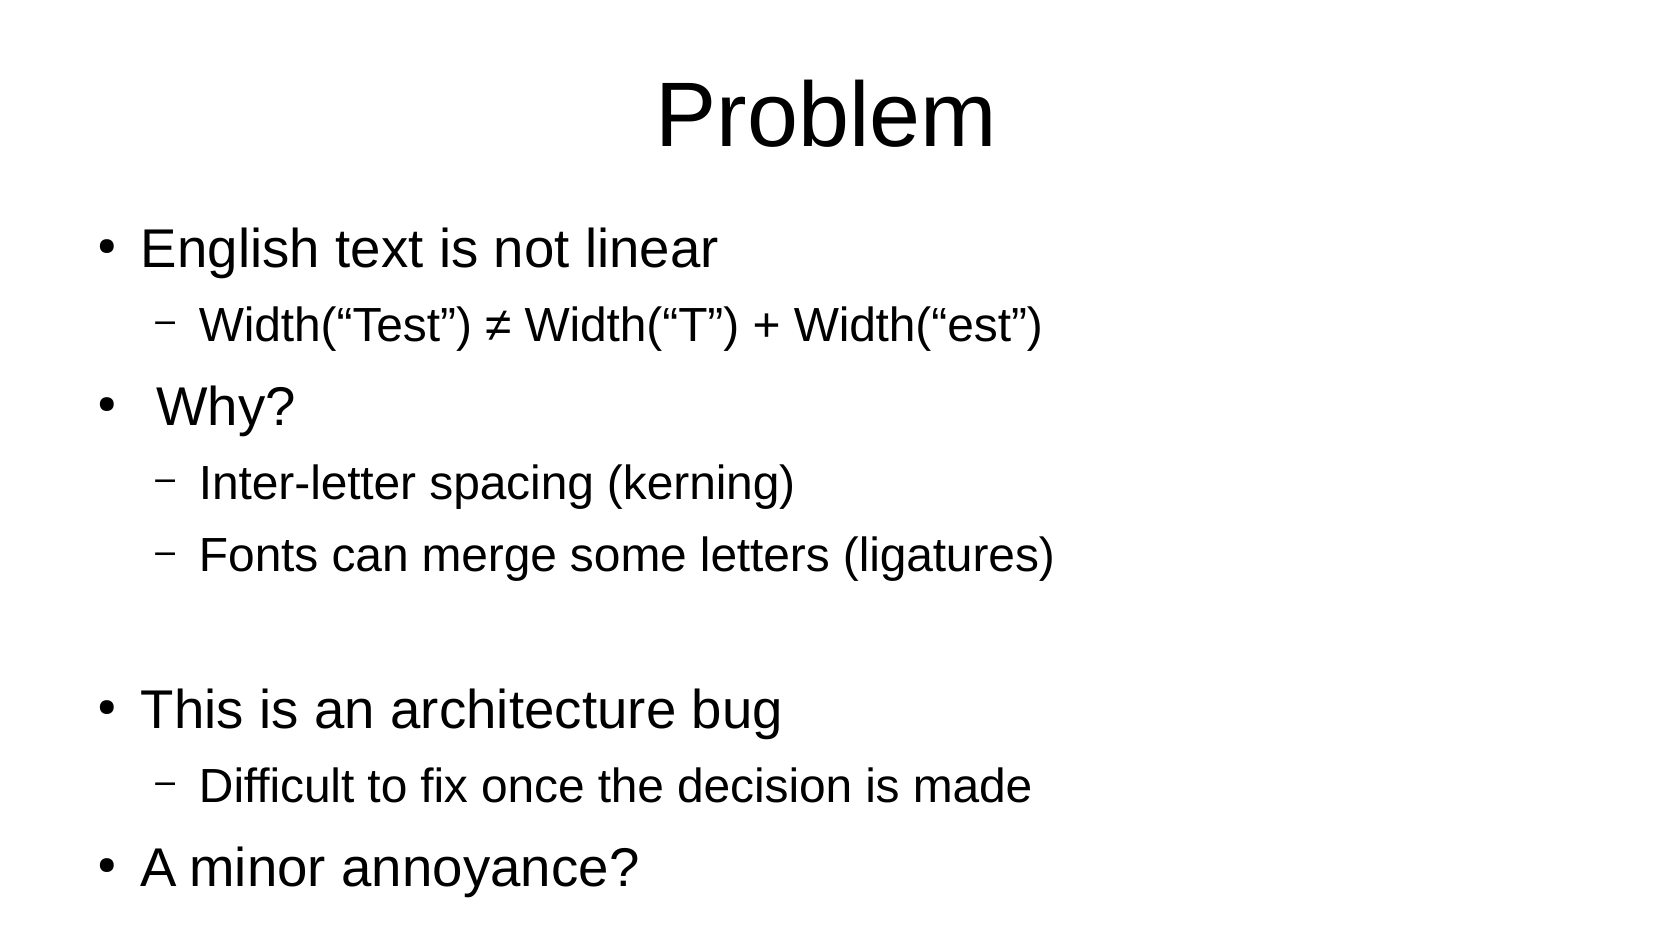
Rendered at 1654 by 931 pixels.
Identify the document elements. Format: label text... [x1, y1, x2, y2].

list English text is not linear Width(“Test”) ≠ Width(“T”) + Width(“est”) Why? Inter-letter spacing (kerning) Fonts can merge some letters (ligatures) This is an architecture bug Difficult to fix once the decision is made A minor annoyance? [82, 217, 1571, 901]
title Problem [82, 37, 1571, 193]
